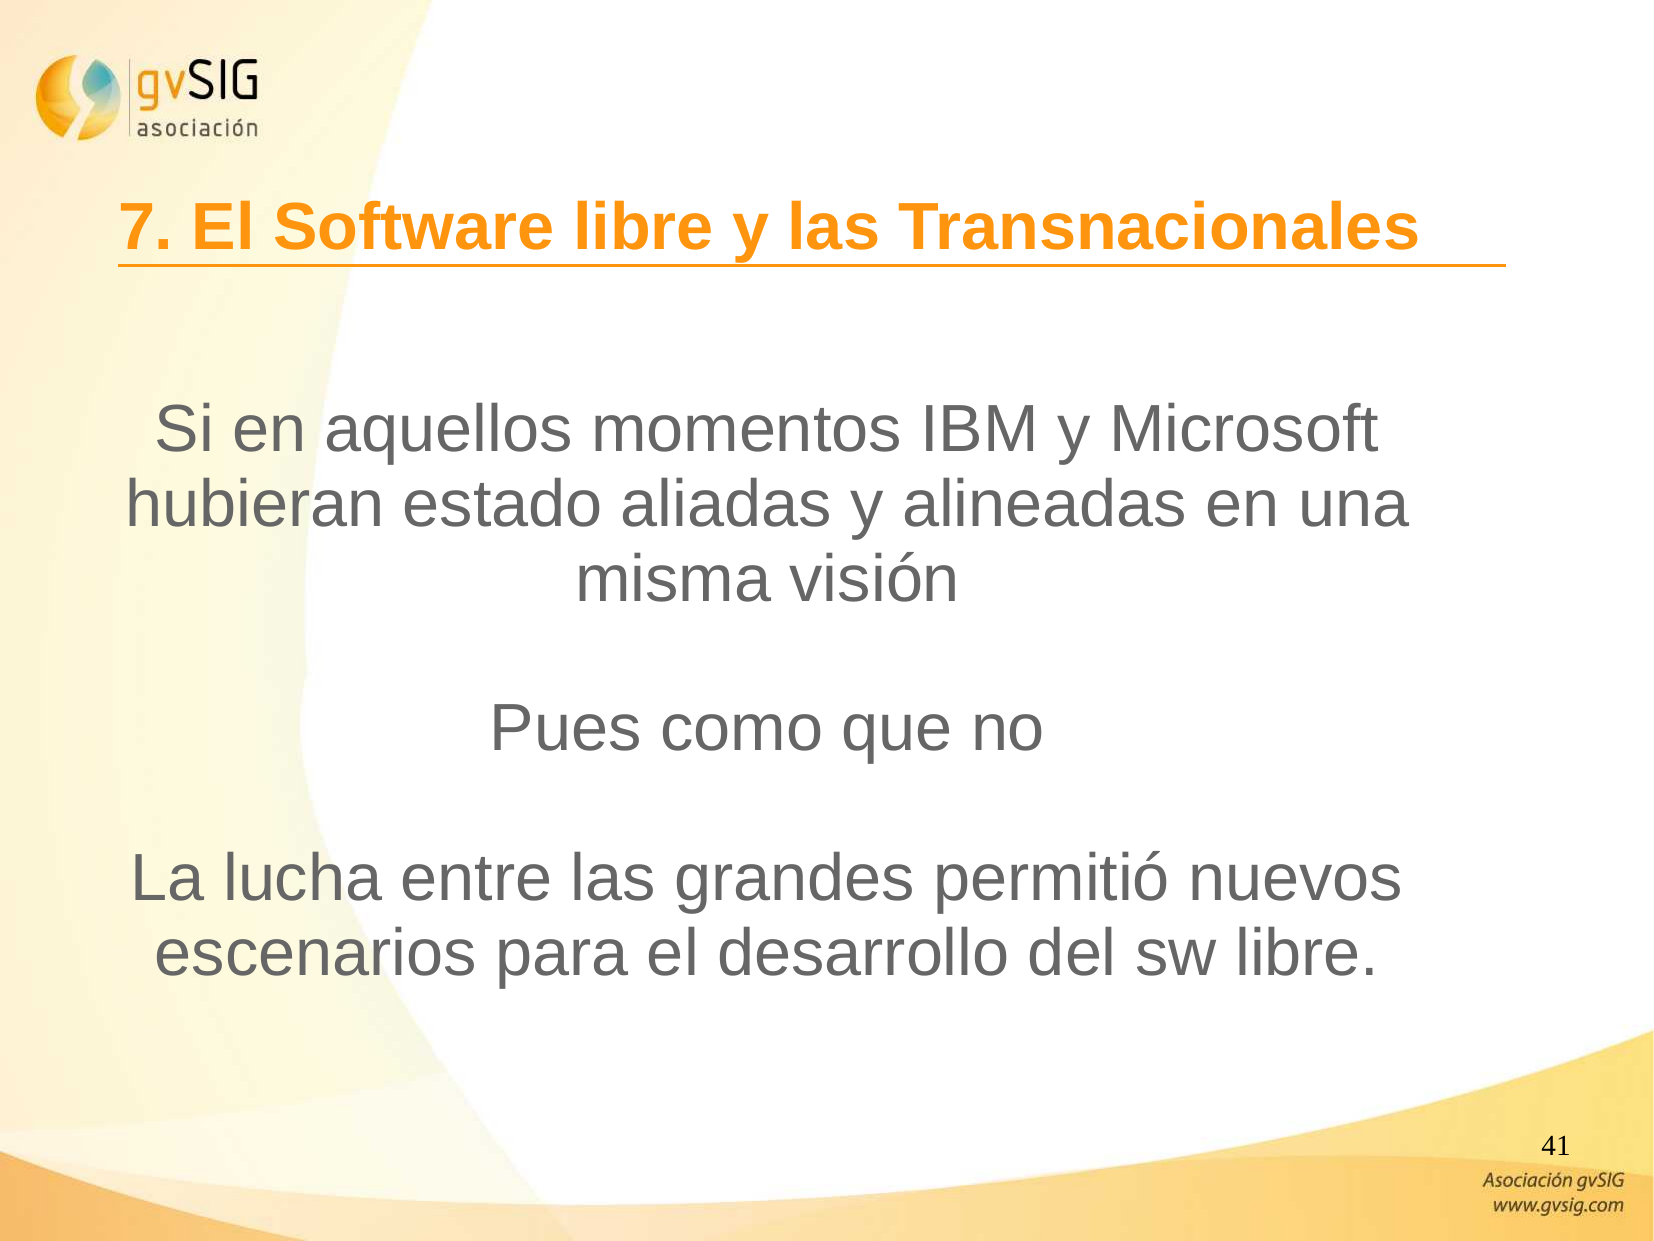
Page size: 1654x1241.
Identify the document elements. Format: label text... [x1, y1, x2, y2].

picture [0, 0, 1654, 1241]
title 7. El Software libre y las Transnacionales [118, 177, 1607, 276]
text_box Si en aquellos momentos IBM y Microsoft hubieran estado aliadas y alineadas en una misma visión Pues como que no La lucha entre las grandes permitió nuevos escenarios para el desarrollo del sw libre. [59, 383, 1477, 1241]
